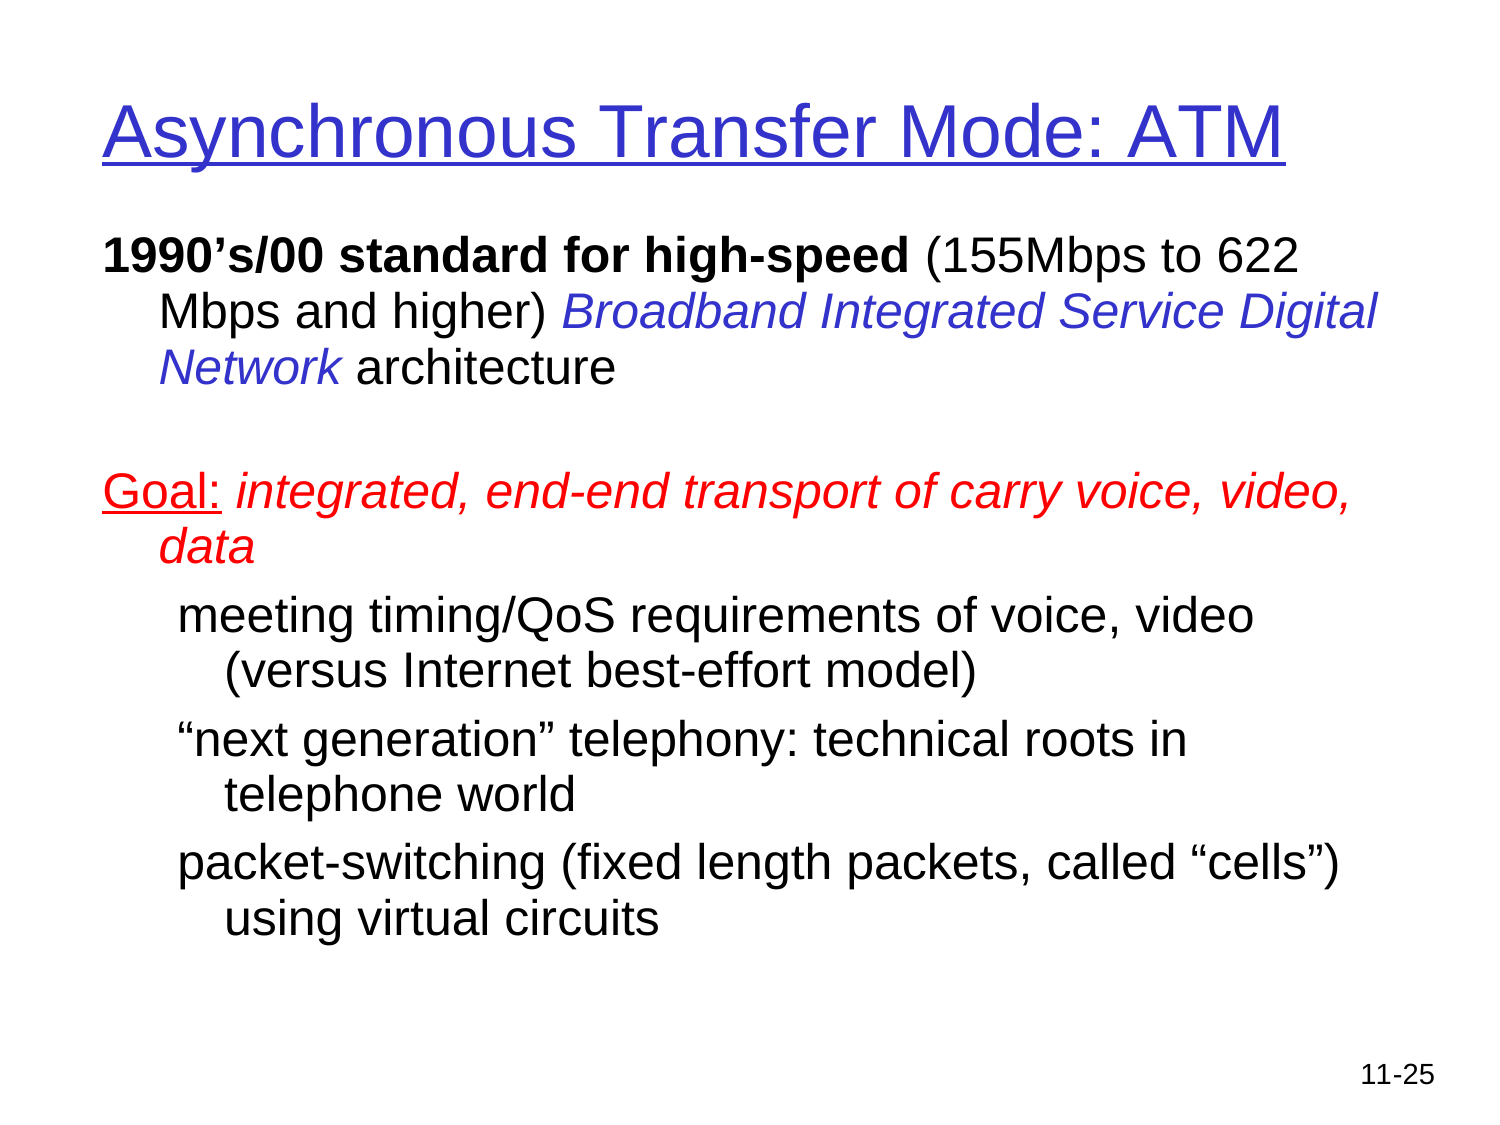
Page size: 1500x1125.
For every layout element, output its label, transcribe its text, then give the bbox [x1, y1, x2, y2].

list 1990’s/00 standard for high-speed (155Mbps to 622 Mbps and higher) Broadband Integrated Service Digital Network architecture Goal: integrated, end-end transport of carry voice, video, data meeting timing/QoS requirements of voice, video (versus Internet best-effort model) “next generation” telephony: technical roots in telephone world packet-switching (fixed length packets, called “cells”) using virtual circuits [87, 219, 1394, 1026]
title Asynchronous Transfer Mode: ATM [87, 37, 1405, 225]
